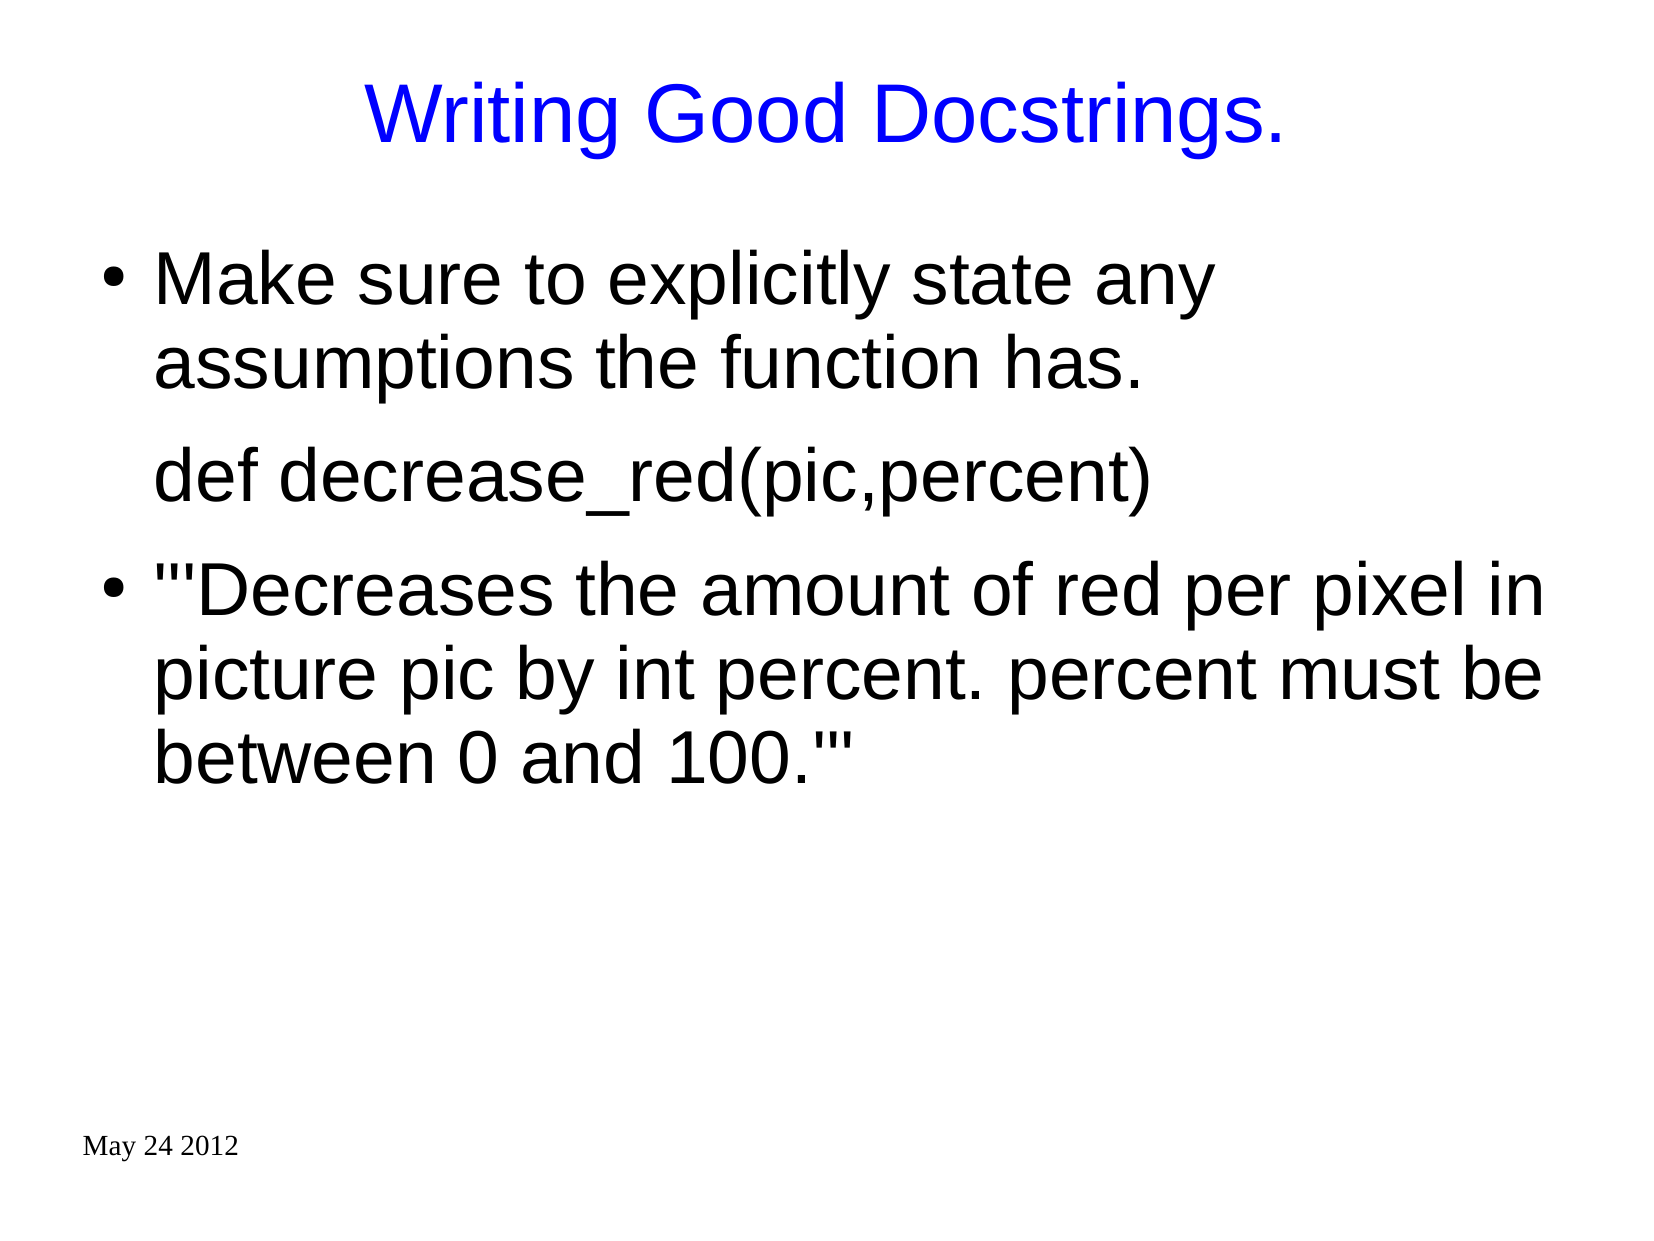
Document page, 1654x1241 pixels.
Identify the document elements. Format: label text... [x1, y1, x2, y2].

title Writing Good Docstrings. [82, 49, 1571, 178]
list Make sure to explicitly state any assumptions the function has. def decrease_red(pic,percent) '''Decreases the amount of red per pixel in picture pic by int percent. percent must be between 0 and 100.''' [82, 236, 1571, 1109]
